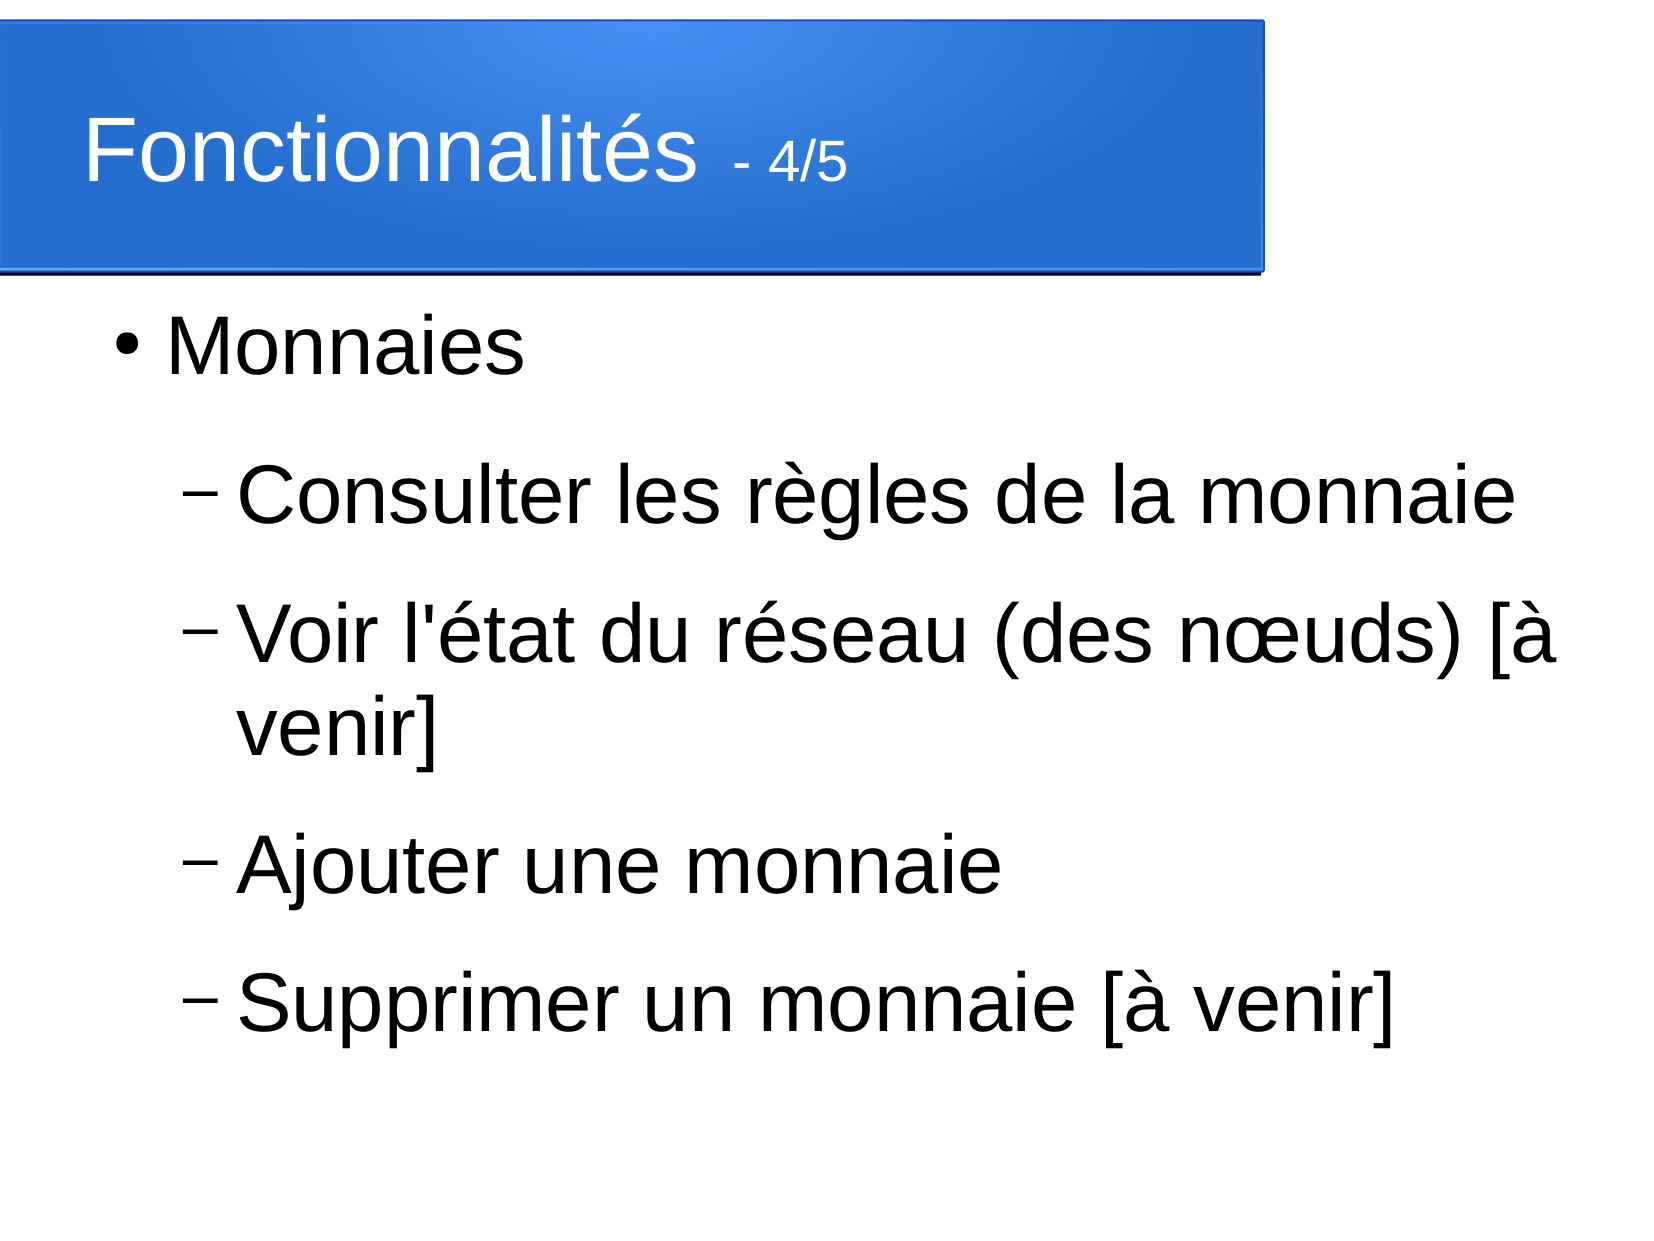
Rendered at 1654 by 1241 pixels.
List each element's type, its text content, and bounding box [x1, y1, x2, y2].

title Fonctionnalités - 4/5 [82, 47, 1235, 252]
list Monnaies Consulter les règles de la monnaie Voir l'état du réseau (des nœuds) [à venir] Ajouter une monnaie Supprimer un monnaie [à venir] [94, 299, 1571, 1099]
